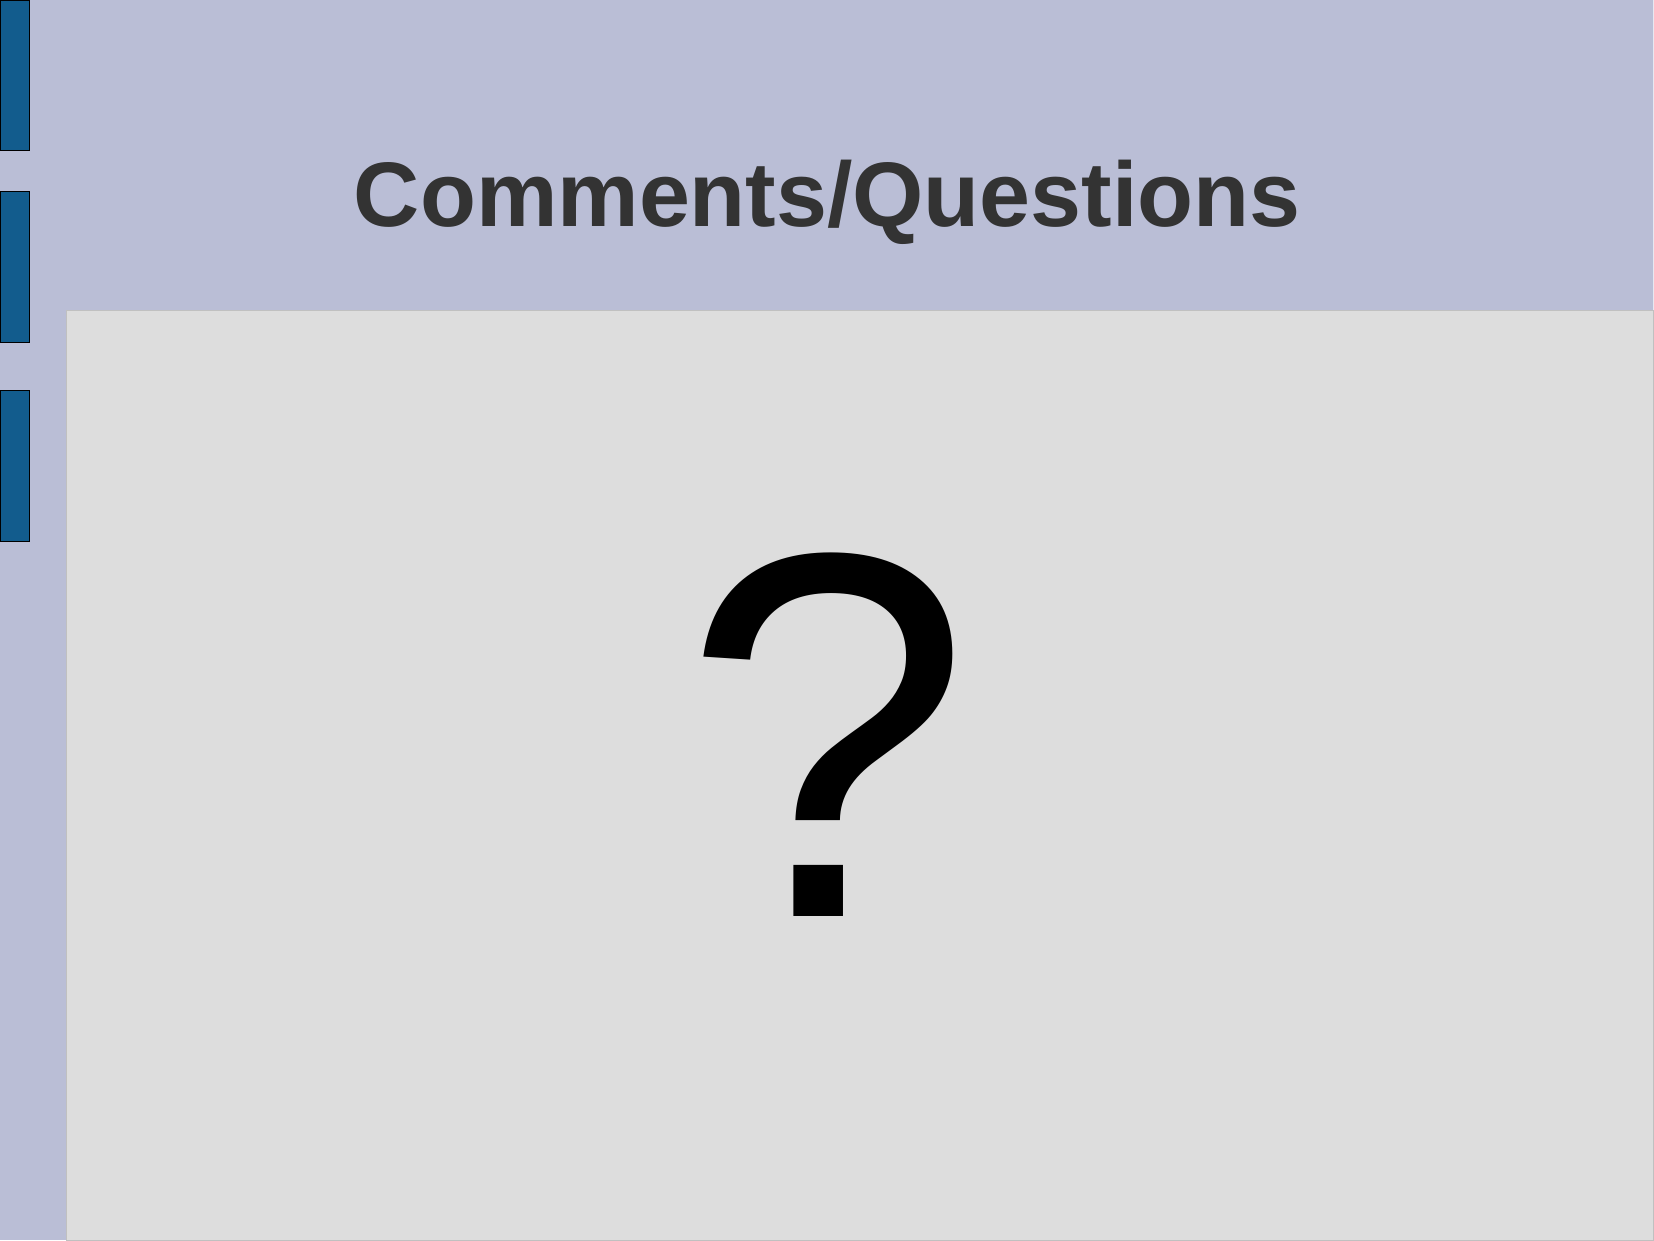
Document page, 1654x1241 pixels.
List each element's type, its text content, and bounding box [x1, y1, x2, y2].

title Comments/Questions [121, 91, 1534, 299]
subtitle ? [121, 344, 1534, 1127]
